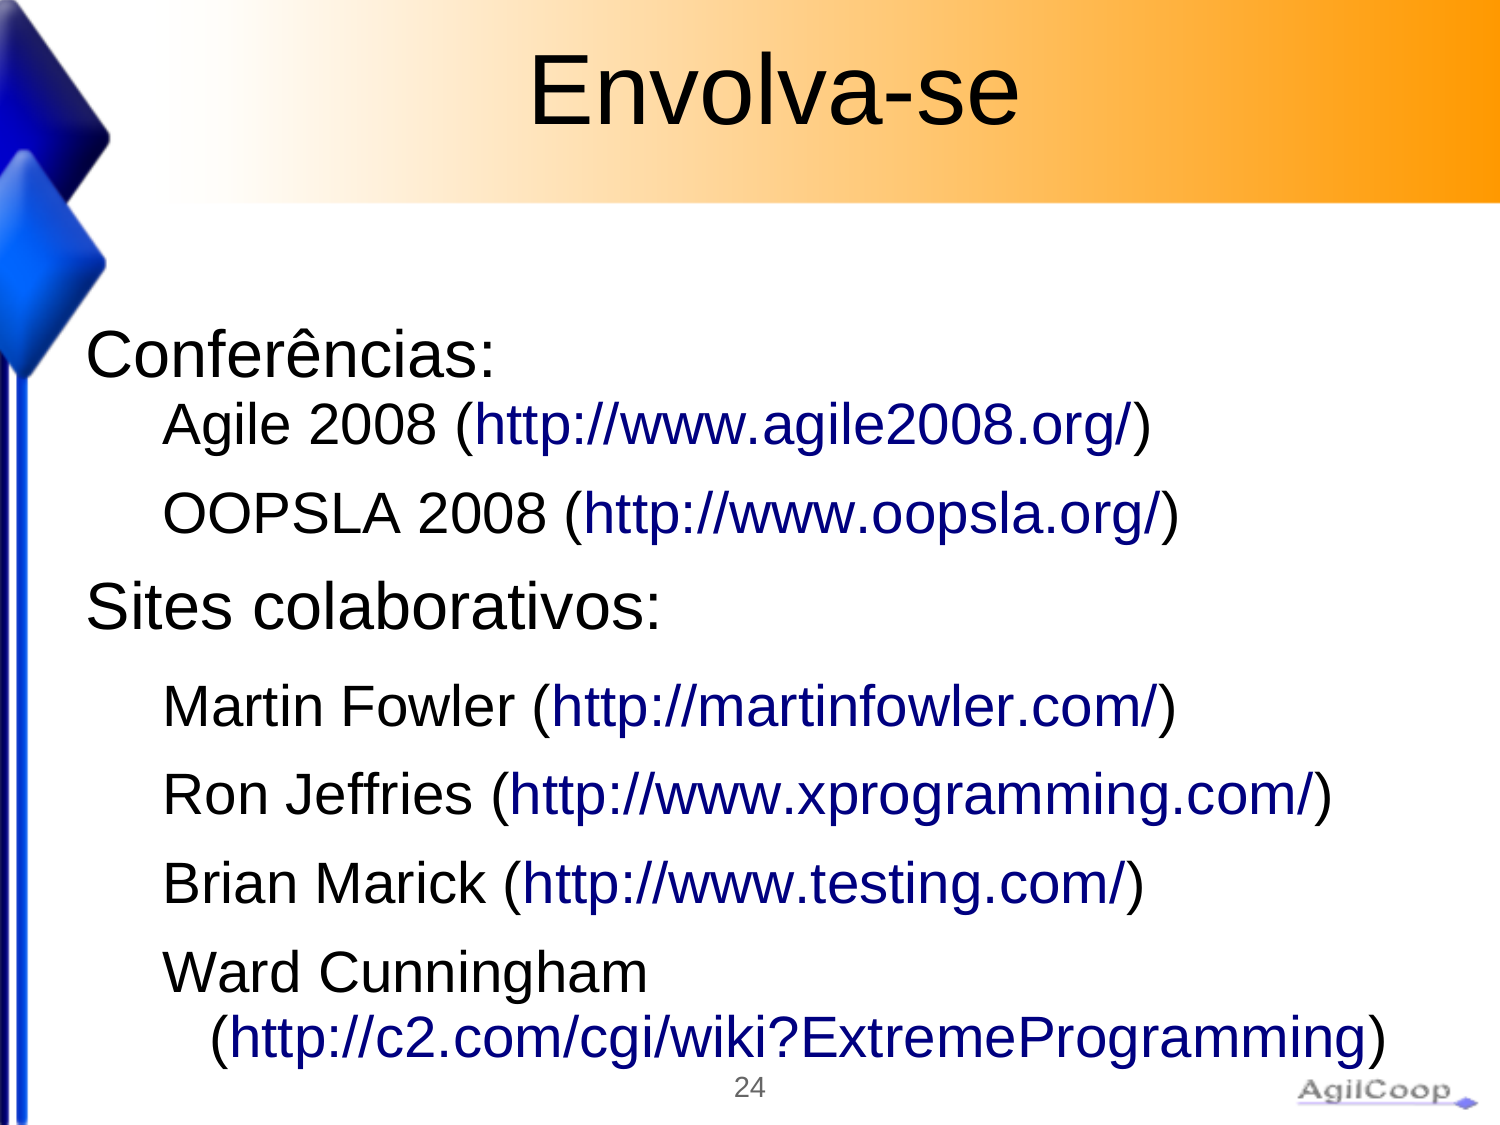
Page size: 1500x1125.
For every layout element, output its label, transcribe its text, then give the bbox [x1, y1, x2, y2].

title Envolva-se [124, 8, 1426, 172]
picture [0, 0, 1500, 1125]
list Conferências: Agile 2008 (http://www.agile2008.org/) OOPSLA 2008 (http://www.oopsla.org/) Sites colaborativos: Martin Fowler (http://martinfowler.com/) Ron Jeffries (http://www.xprogramming.com/) Brian Marick (http://www.testing.com/) Ward Cunningham (http://c2.com/cgi/wiki?ExtremeProgramming) [53, 309, 1412, 1080]
